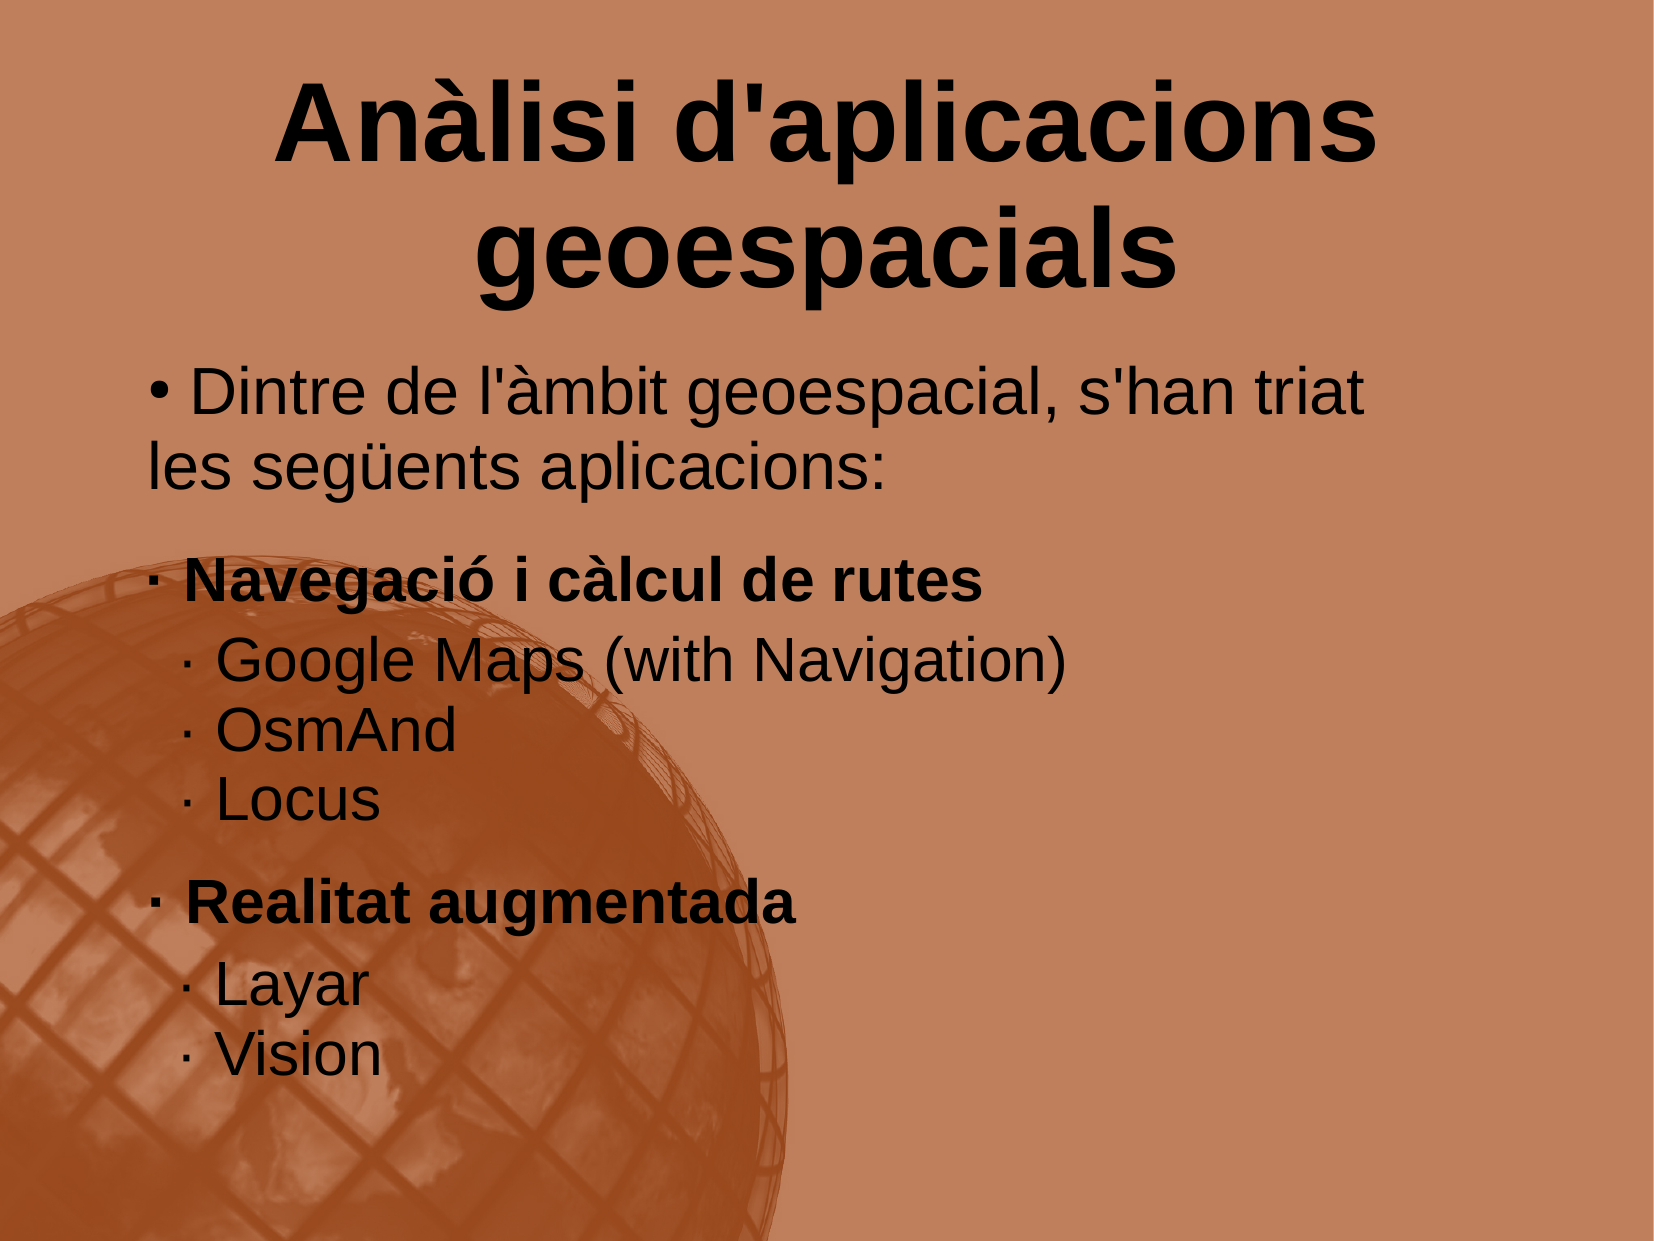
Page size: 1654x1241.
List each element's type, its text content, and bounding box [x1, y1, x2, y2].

title · Google Maps (with Navigation) · OsmAnd · Locus [177, 596, 1093, 863]
title · Layar · Vision [176, 944, 413, 1093]
title Anàlisi d'aplicacions geoespacials [82, 60, 1571, 312]
text_box Dintre de l'àmbit geoespacial, s'han triat les següents aplicacions: [147, 354, 1388, 504]
title · Realitat augmentada [147, 857, 945, 946]
title · Navegació i càlcul de rutes [145, 535, 1062, 625]
picture [0, 0, 1654, 1241]
